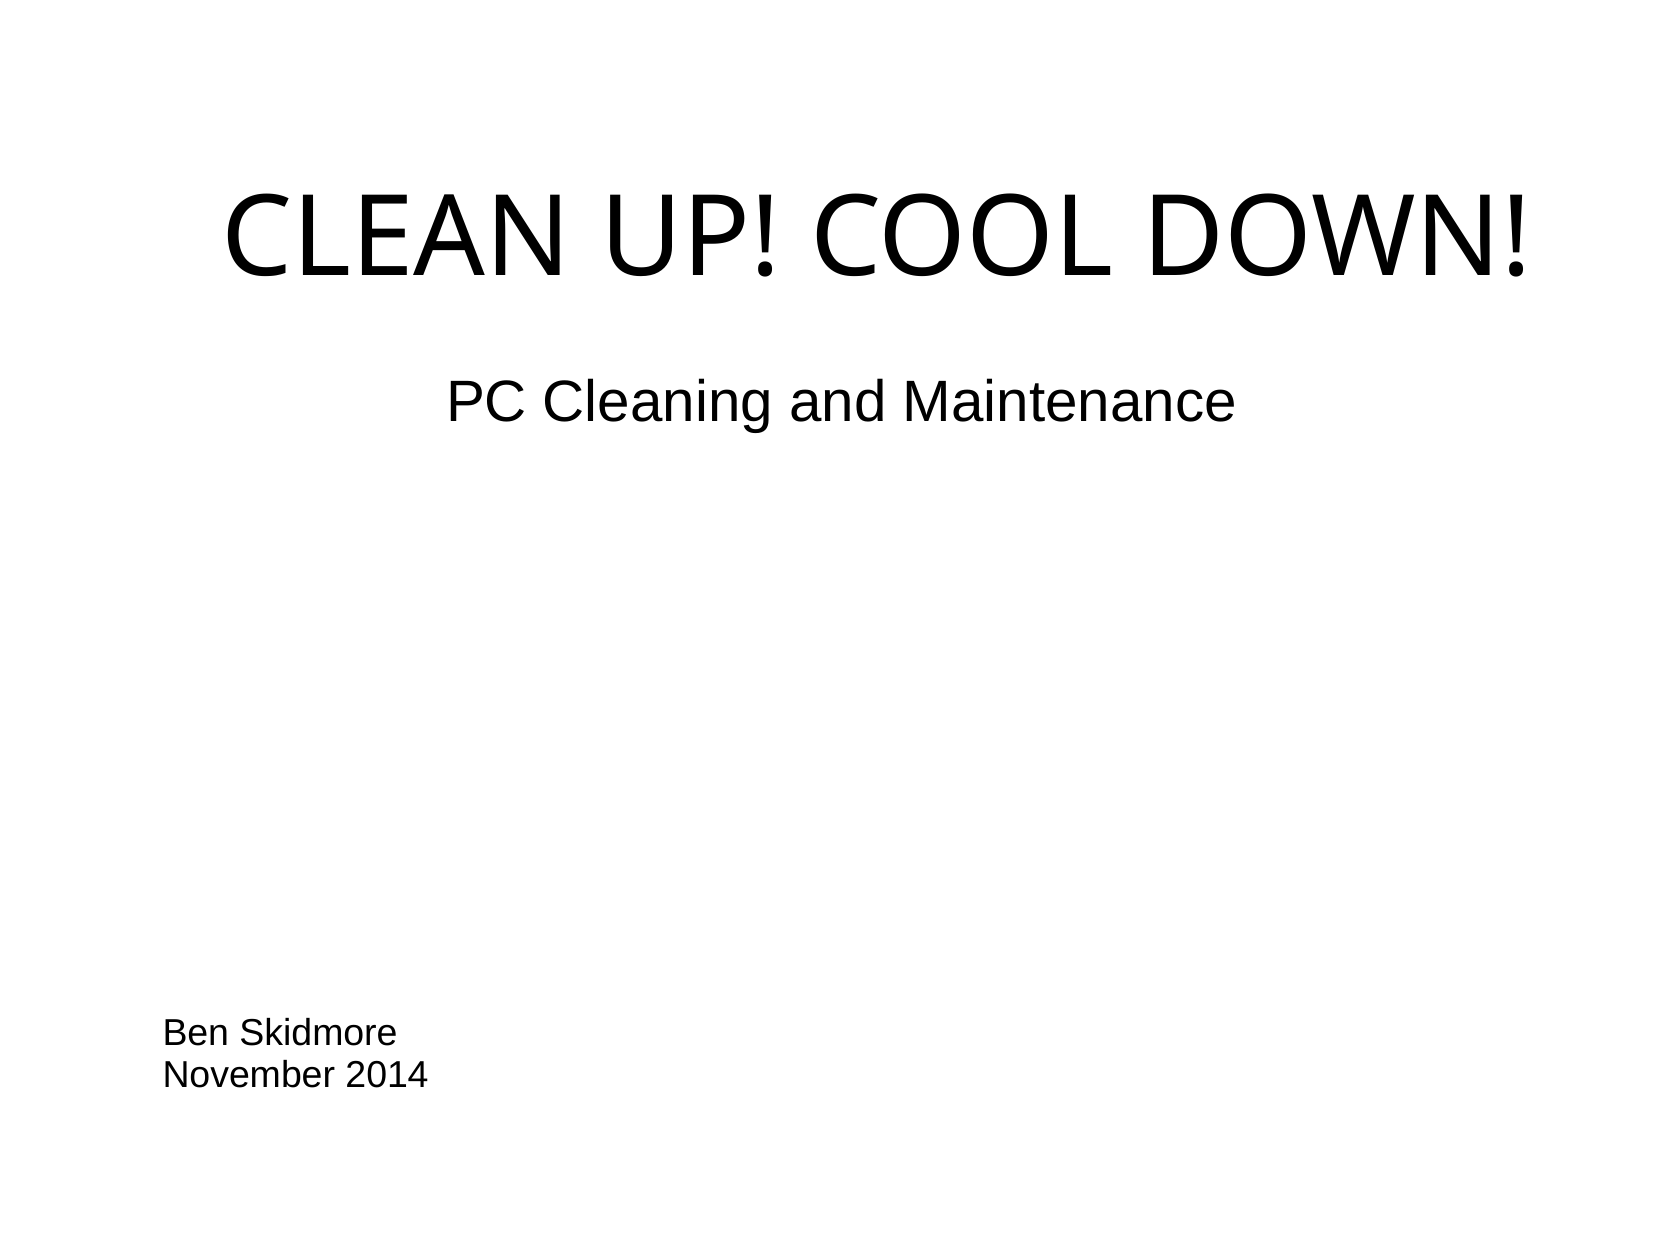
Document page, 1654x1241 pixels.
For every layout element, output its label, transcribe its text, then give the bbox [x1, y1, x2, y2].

text_box CLEAN UP! COOL DOWN! [206, 147, 1625, 294]
text_box PC Cleaning and Maintenance [431, 361, 1654, 442]
text_box Ben Skidmore November 2014 [147, 1003, 857, 1103]
